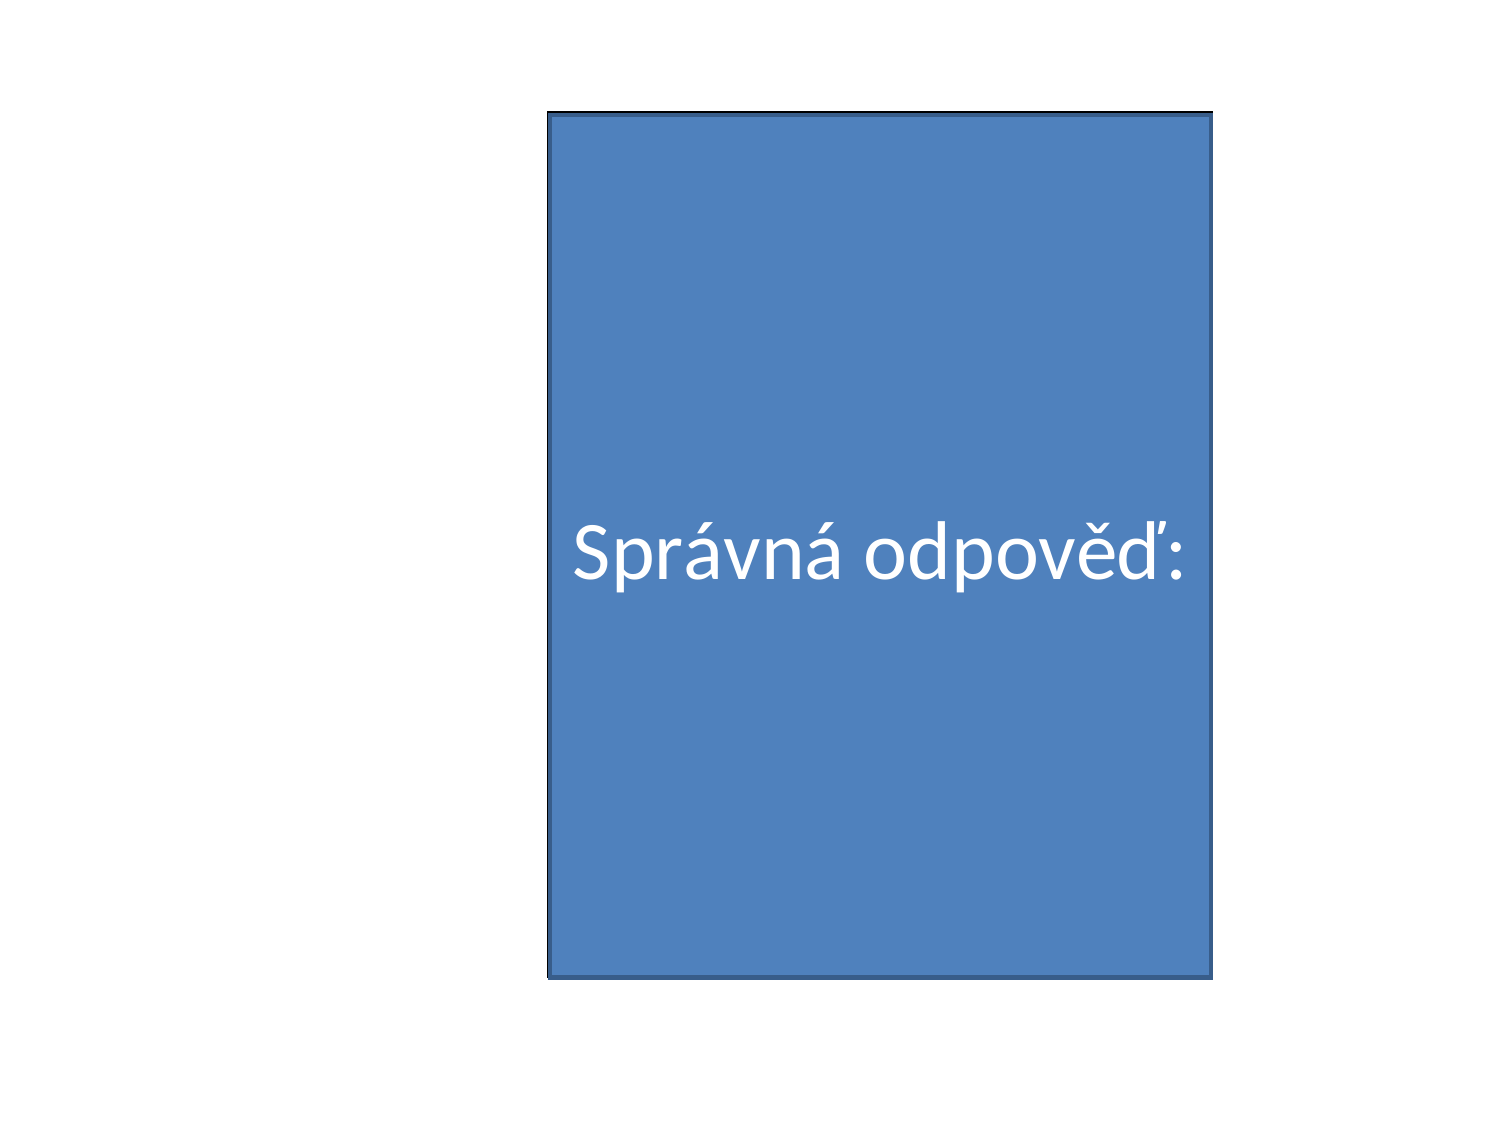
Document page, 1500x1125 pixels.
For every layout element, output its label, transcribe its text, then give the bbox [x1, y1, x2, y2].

text_box Správná odpověď: [549, 115, 1212, 978]
